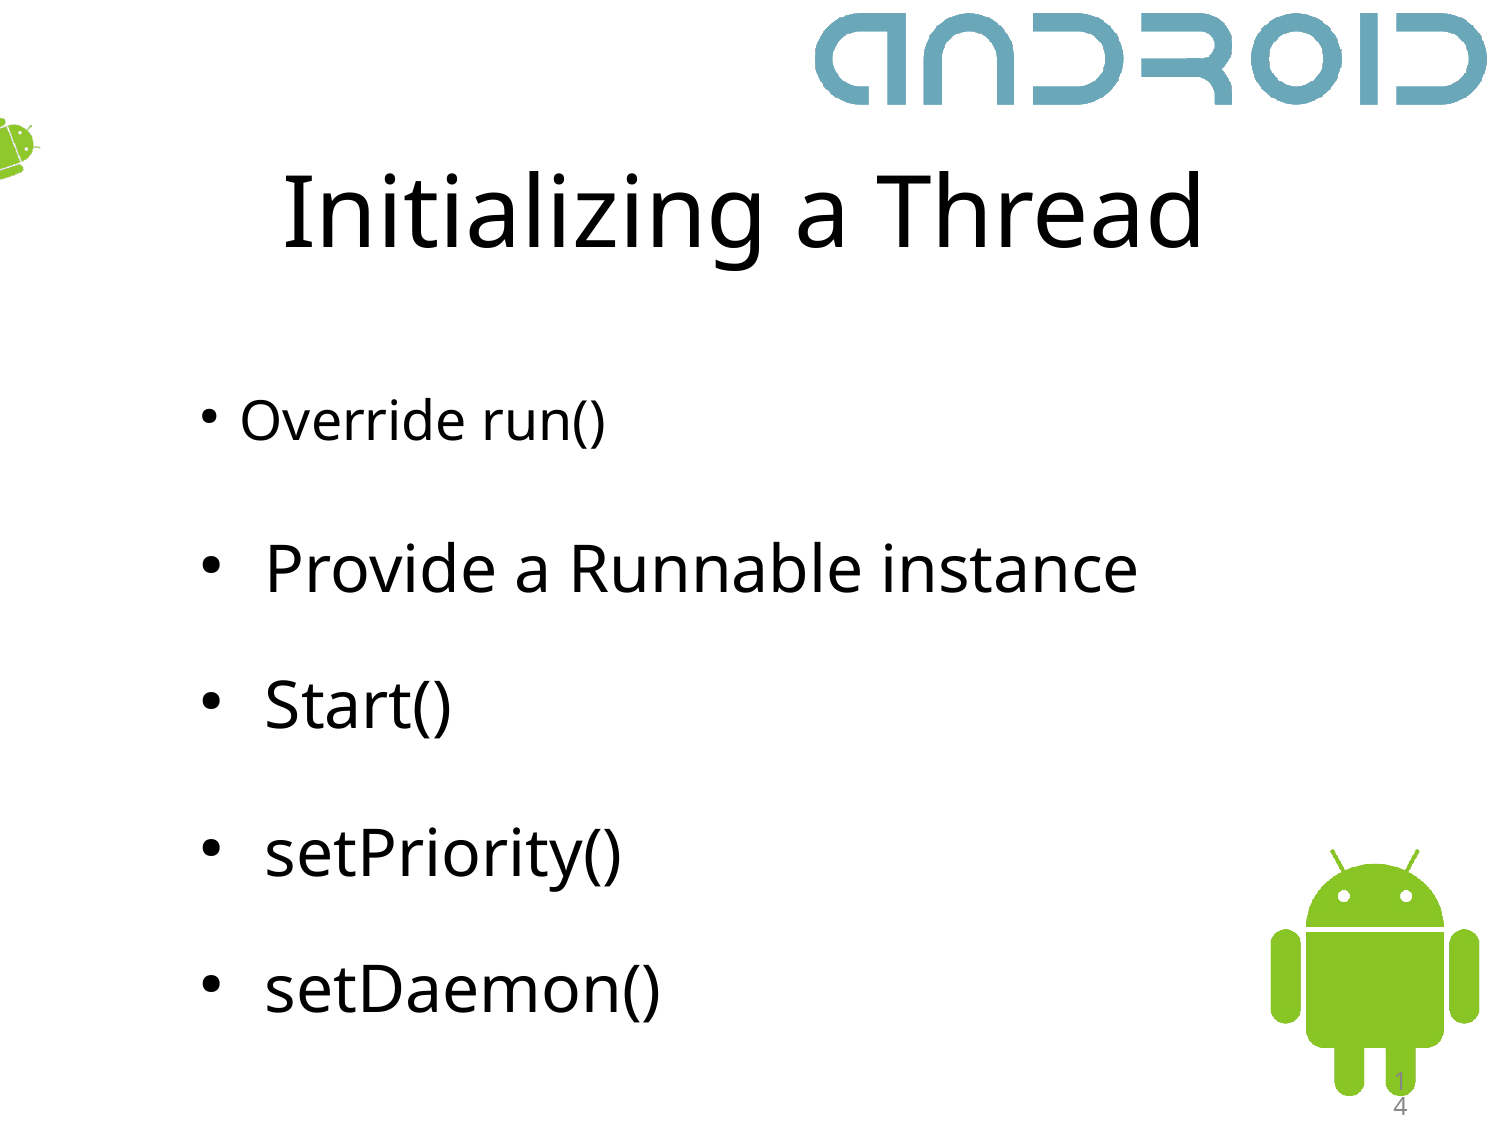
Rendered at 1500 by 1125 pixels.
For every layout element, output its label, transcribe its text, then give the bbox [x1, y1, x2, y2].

picture [1253, 837, 1500, 1125]
picture [808, 9, 1489, 106]
picture [0, 103, 53, 198]
text_box Start() [193, 616, 1238, 750]
text_box setPriority() [193, 764, 1238, 898]
text_box <number> [1378, 1058, 1426, 1104]
text_box Provide a Runnable instance [193, 481, 1238, 614]
text_box setDaemon() [193, 900, 1238, 1033]
text_box Override run() [193, 345, 906, 458]
title Initializing a Thread [27, 112, 1463, 303]
